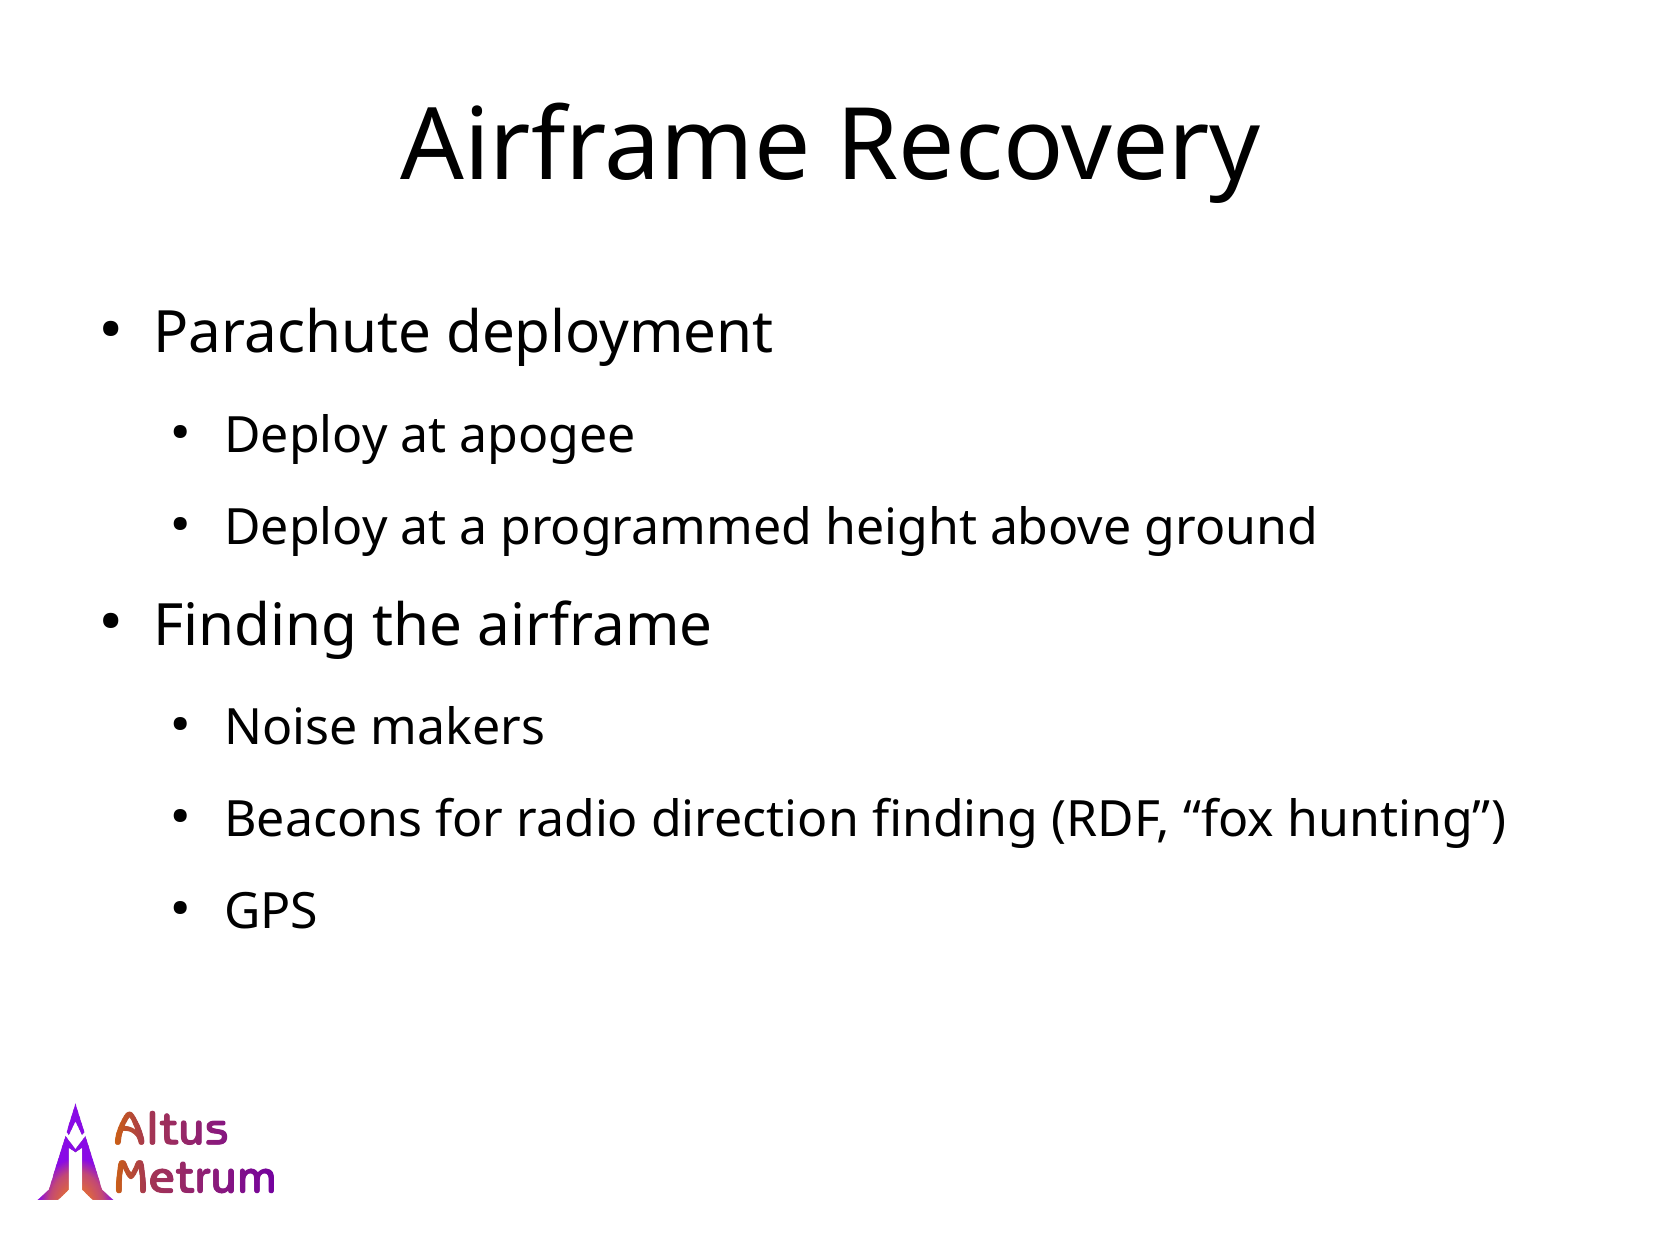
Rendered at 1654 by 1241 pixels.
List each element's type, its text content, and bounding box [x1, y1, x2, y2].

picture [37, 1103, 274, 1200]
list Parachute deployment Deploy at apogee Deploy at a programmed height above ground Finding the airframe Noise makers Beacons for radio direction finding (RDF, “fox hunting”) GPS [82, 290, 1571, 1094]
title Airframe Recovery [86, 55, 1576, 226]
